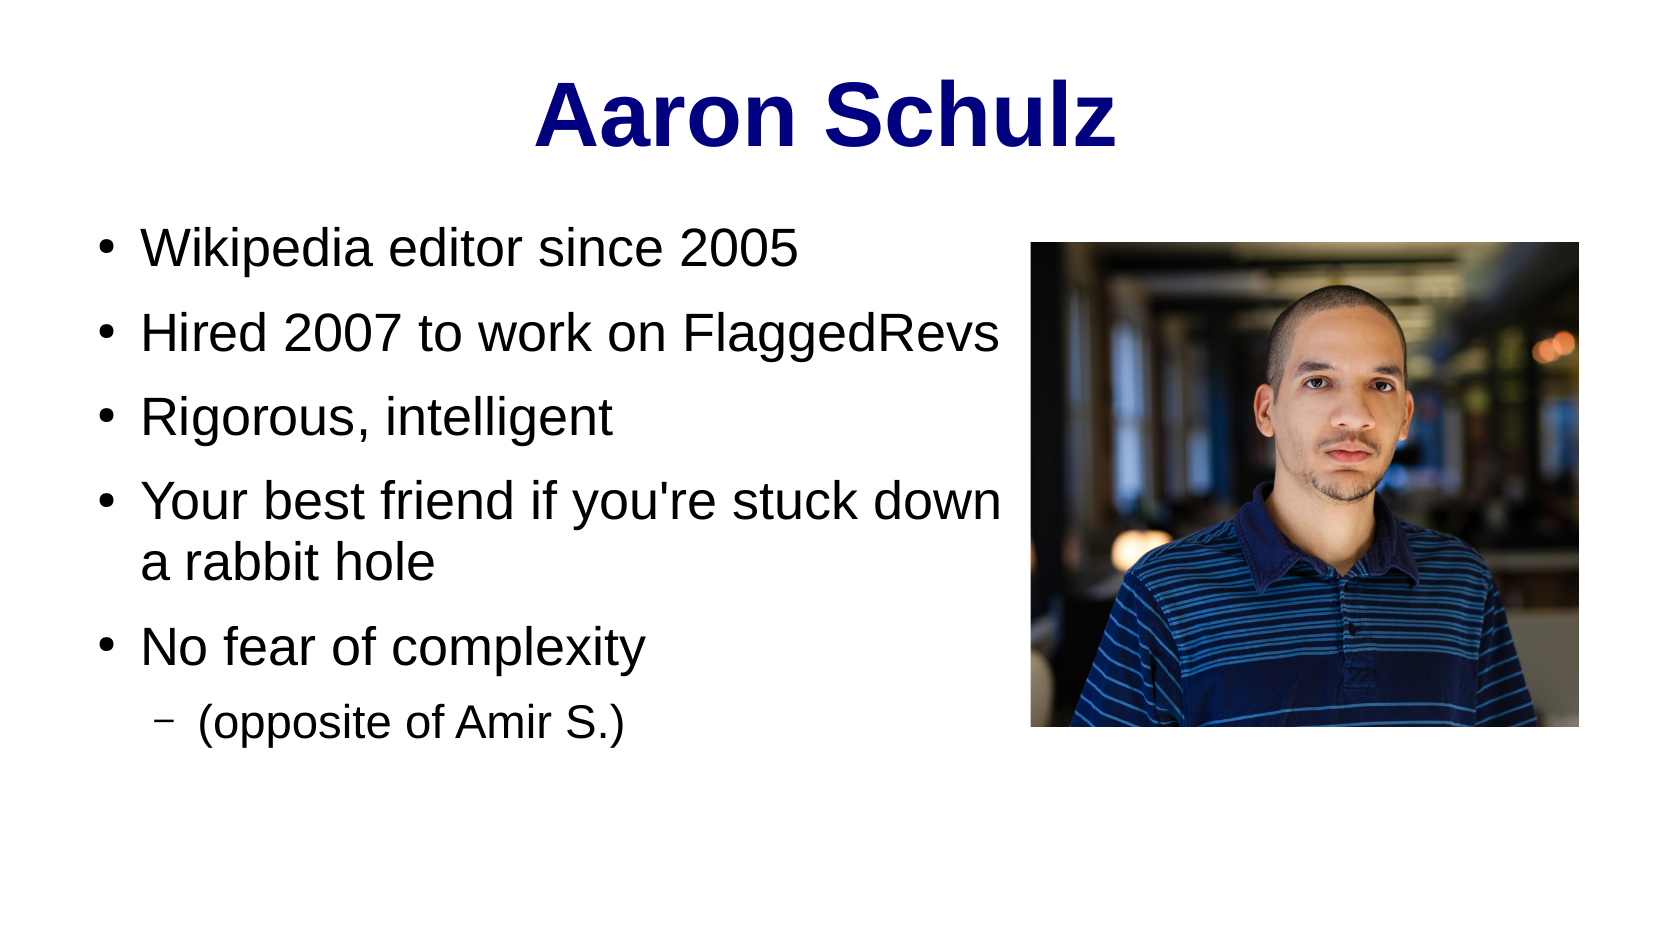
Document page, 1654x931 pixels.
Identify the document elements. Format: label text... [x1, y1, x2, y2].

picture [1030, 242, 1579, 727]
title Aaron Schulz [82, 37, 1571, 193]
list Wikipedia editor since 2005 Hired 2007 to work on FlaggedRevs Rigorous, intelligent Your best friend if you're stuck down a rabbit hole No fear of complexity (opposite of Amir S.) [82, 217, 1013, 758]
